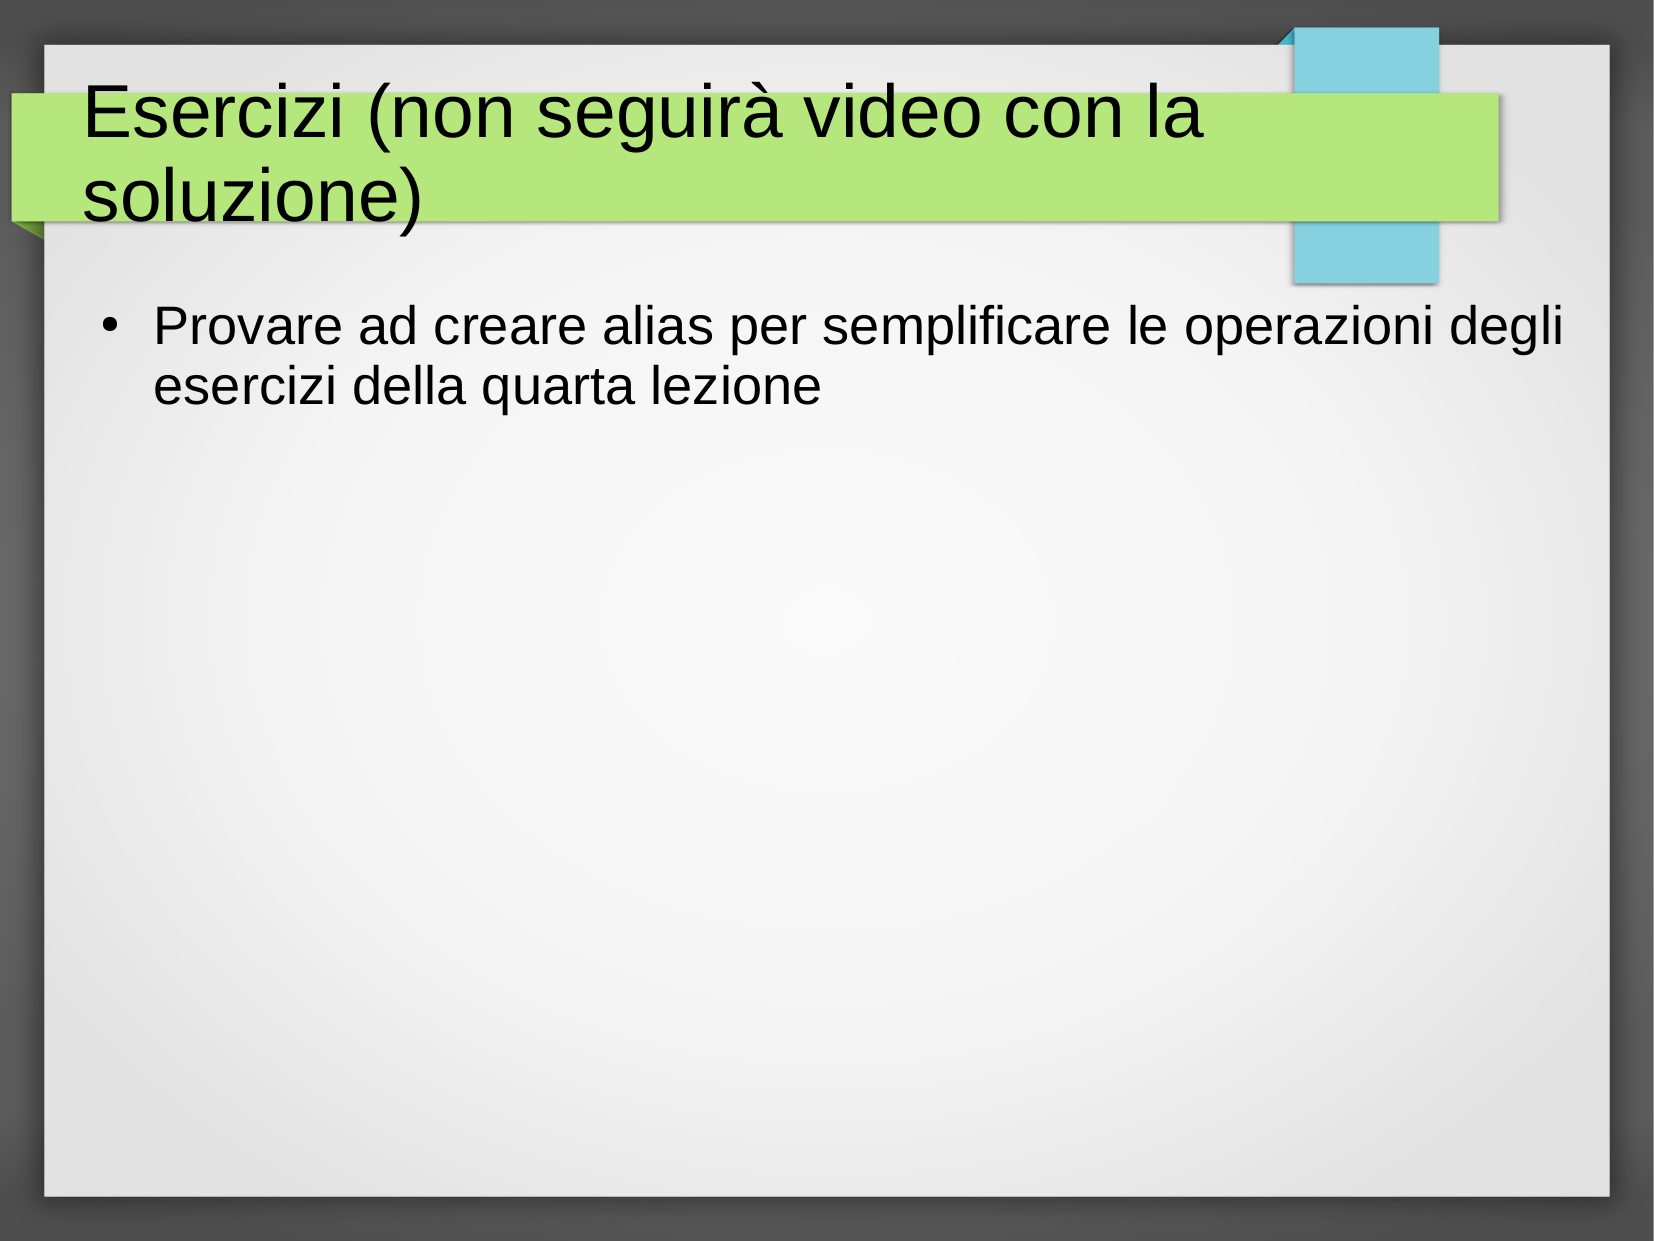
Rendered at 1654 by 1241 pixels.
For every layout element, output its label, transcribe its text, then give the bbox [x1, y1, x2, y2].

list Provare ad creare alias per semplificare le operazioni degli esercizi della quarta lezione [82, 295, 1571, 1015]
picture [0, 0, 1654, 1241]
title Esercizi (non seguirà video con la soluzione) [82, 69, 1264, 238]
